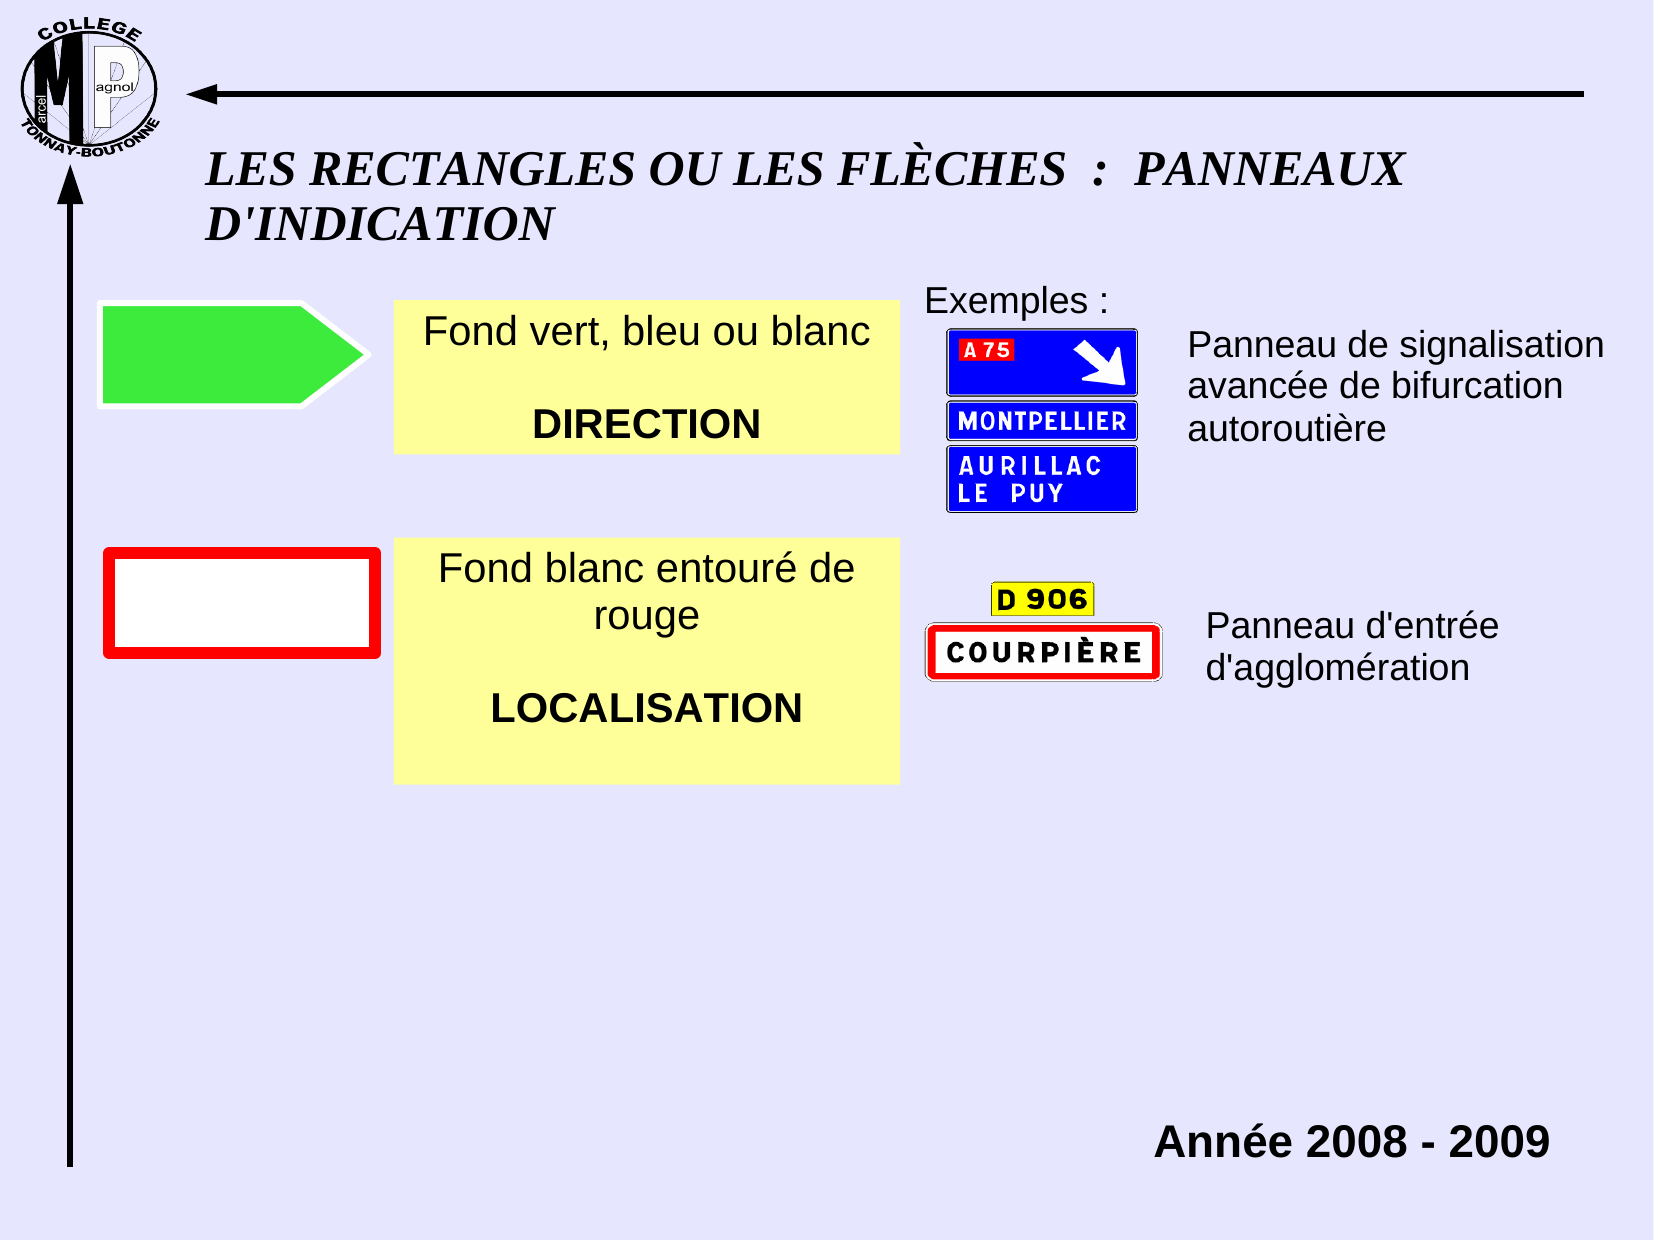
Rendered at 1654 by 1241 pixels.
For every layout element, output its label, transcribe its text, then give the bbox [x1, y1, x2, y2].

text_box Fond blanc entouré de rouge LOCALISATION [393, 537, 901, 785]
text_box Fond vert, bleu ou blanc DIRECTION [393, 300, 901, 455]
picture [924, 581, 1163, 682]
picture [946, 328, 1138, 513]
text_box LES RECTANGLES OU LES FLÈCHES : PANNEAUX D'INDICATION [190, 133, 1591, 259]
text_box Exemples : [909, 271, 1126, 329]
text_box Panneau de signalisation avancée de bifurcation autoroutière [1172, 315, 1654, 457]
text_box Panneau d'entrée d'agglomération [1190, 596, 1588, 696]
picture [19, 17, 160, 157]
text_box Année 2008 - 2009 [1138, 1108, 1574, 1175]
text_box [99, 303, 369, 407]
text_box [109, 553, 376, 654]
